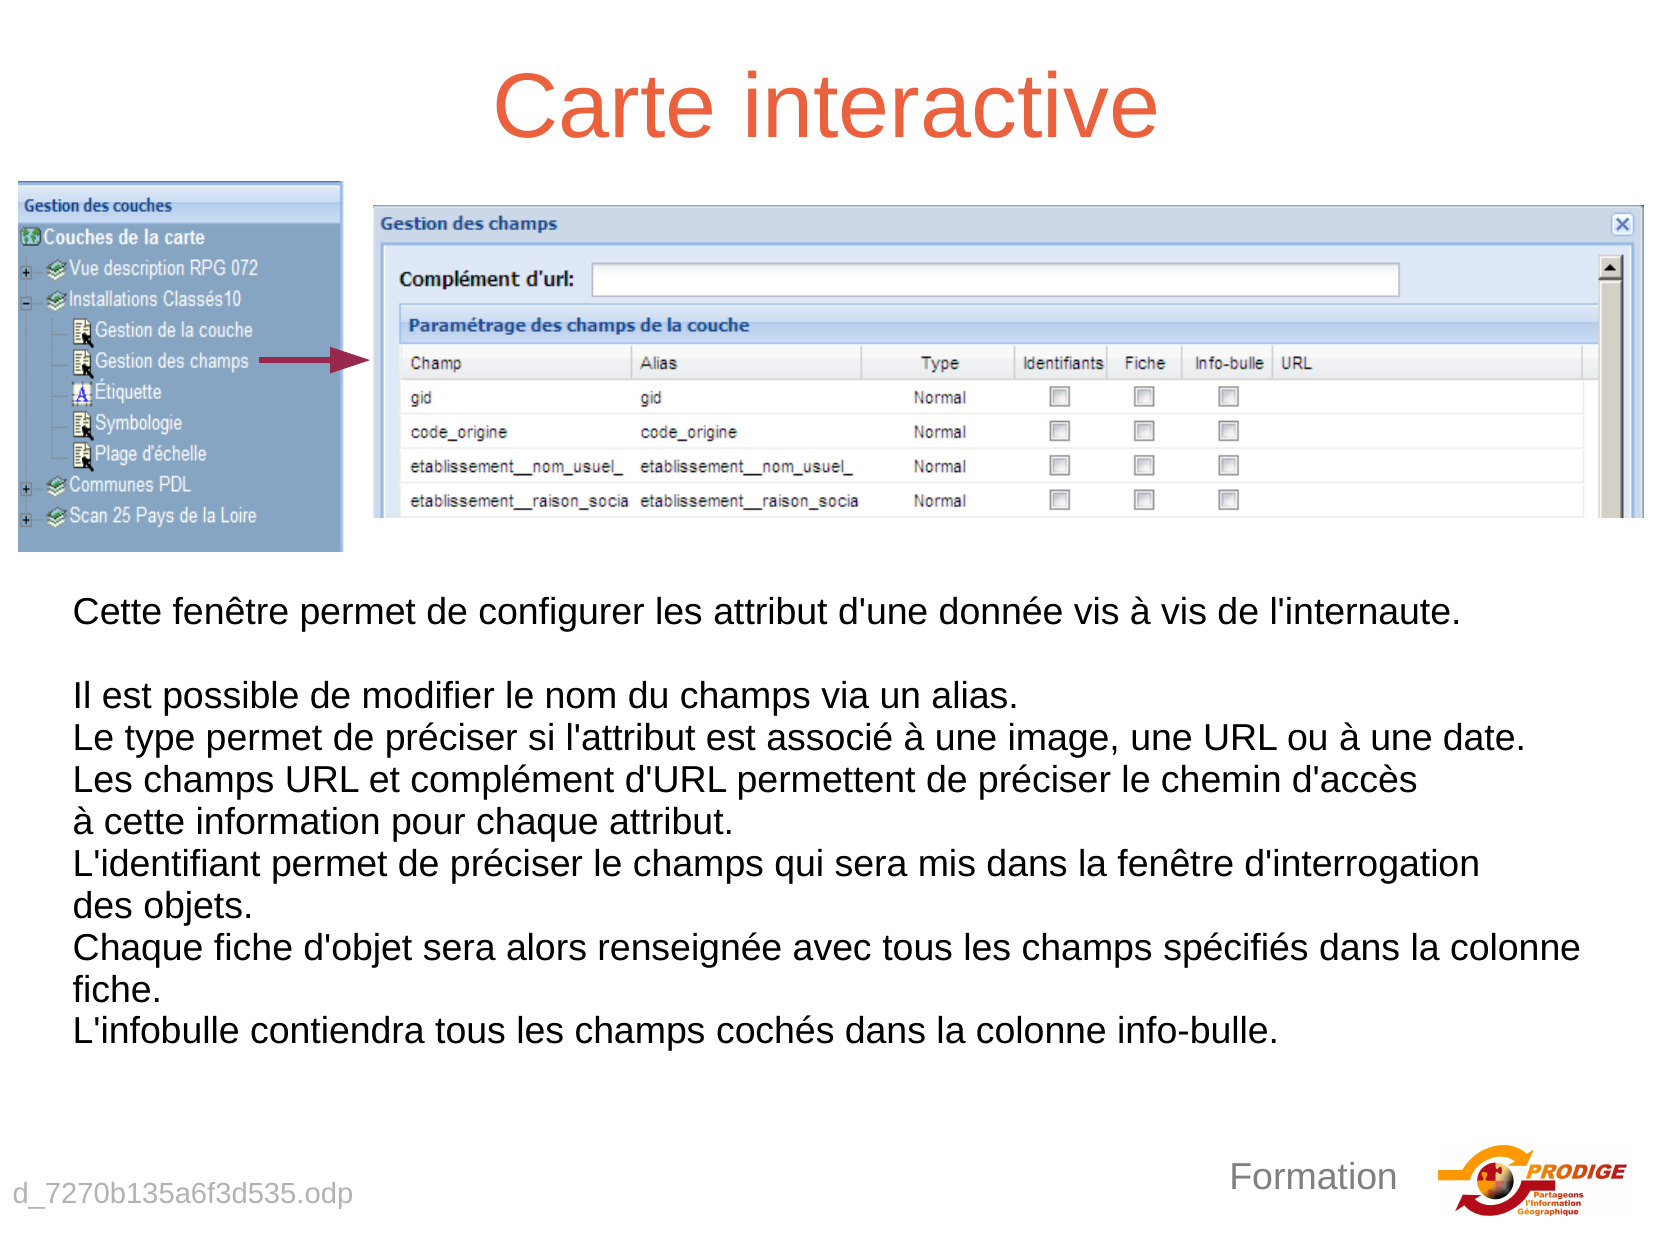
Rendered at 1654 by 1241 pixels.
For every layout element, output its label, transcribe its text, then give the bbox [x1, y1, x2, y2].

title Carte interactive [82, 9, 1571, 202]
text_box Cette fenêtre permet de configurer les attribut d'une donnée vis à vis de l'internaute. Il est possible de modifier le nom du champs via un alias. Le type permet de préciser si l'attribut est associé à une image, une URL ou à une date. Les champs URL et complément d'URL permettent de préciser le chemin d'accès à cette information pour chaque attribut. L'identifiant permet de préciser le champs qui sera mis dans la fenêtre d'interrogation des objets. Chaque fiche d'objet sera alors renseignée avec tous les champs spécifiés dans la colonne fiche. L'infobulle contiendra tous les champs cochés dans la colonne info-bulle. [57, 582, 1607, 1061]
picture [373, 205, 1644, 518]
picture [1438, 1145, 1627, 1216]
picture [18, 181, 344, 552]
